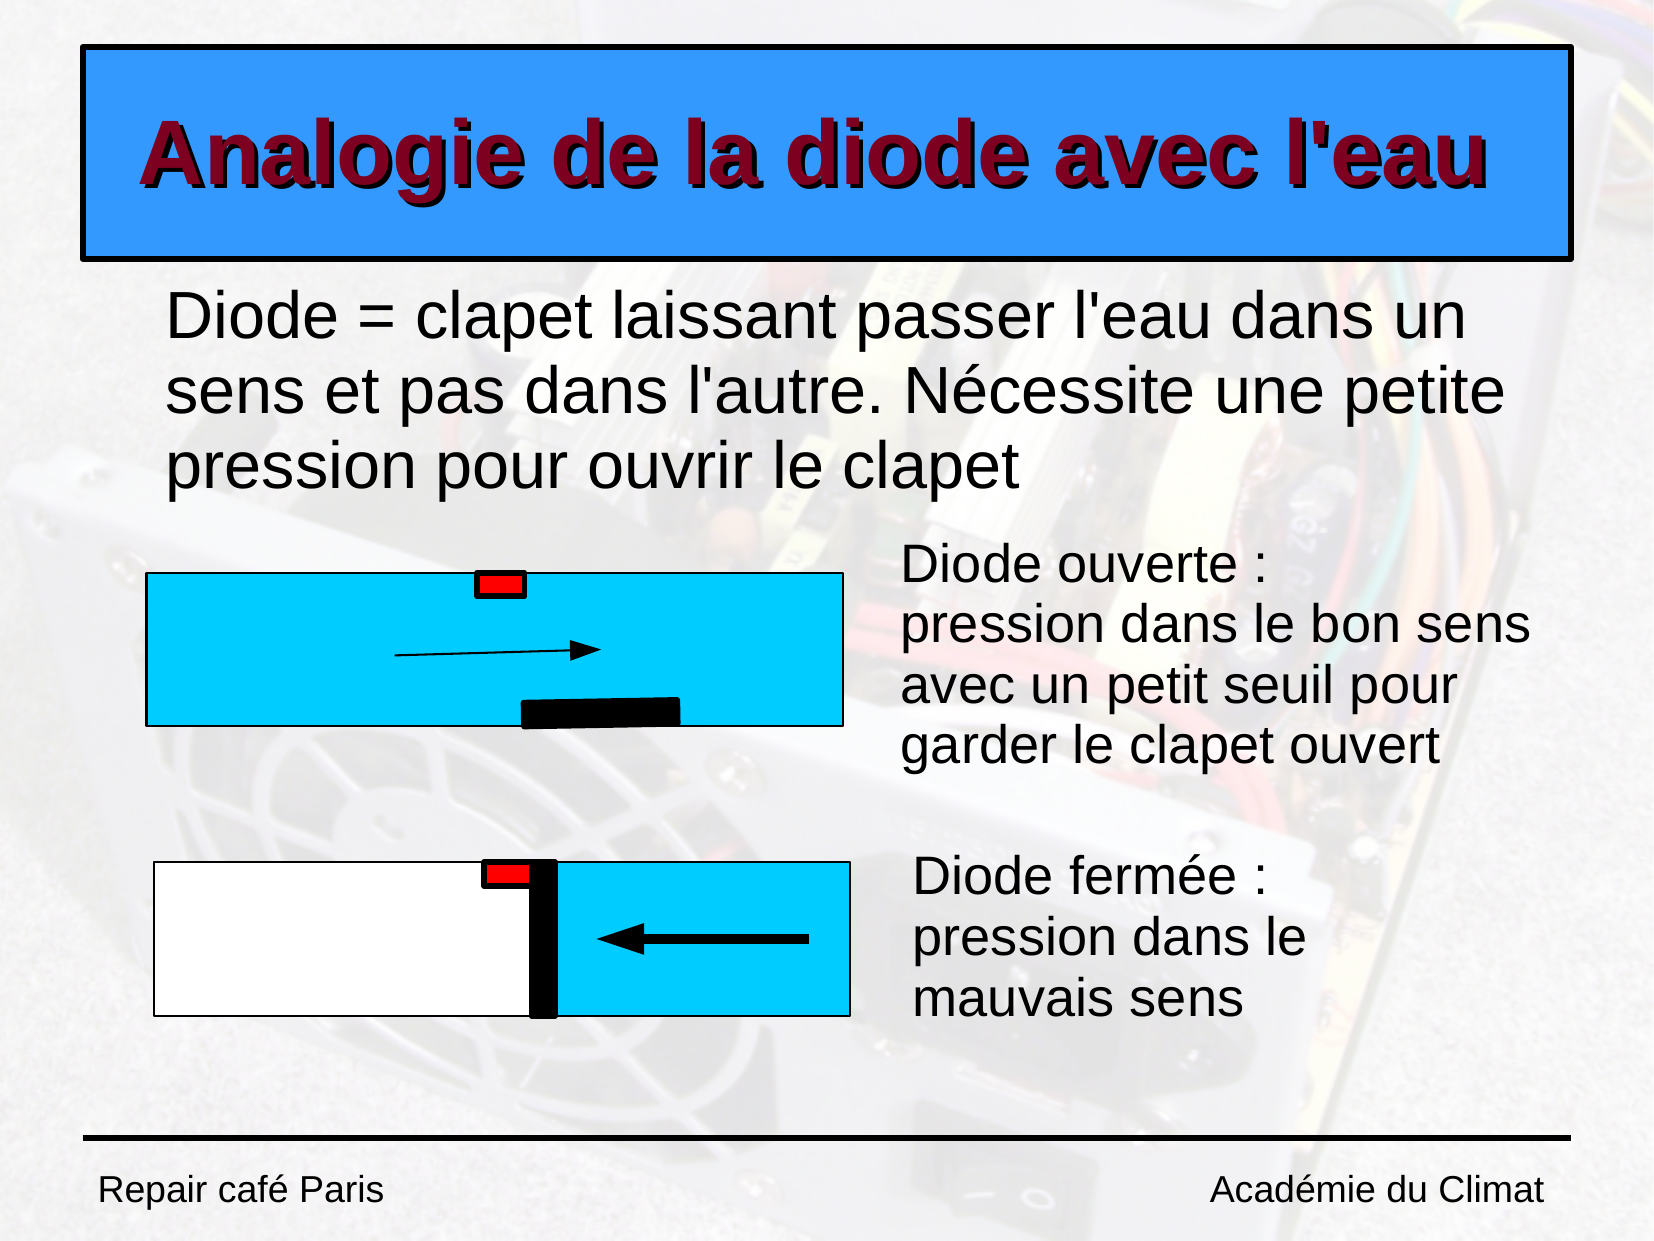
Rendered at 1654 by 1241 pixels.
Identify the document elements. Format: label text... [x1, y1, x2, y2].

text_box [146, 572, 844, 727]
text_box Diode ouverte : pression dans le bon sens avec un petit seuil pour garder le clapet ouvert [886, 525, 1548, 783]
title Analogie de la diode avec l'eau [82, 47, 1571, 259]
picture [0, 0, 1654, 1241]
text_box Repair café Paris Académie du Climat [82, 1161, 1571, 1219]
text_box [153, 862, 851, 1016]
text_box Diode fermée : pression dans le mauvais sens [897, 838, 1339, 1036]
list Diode = clapet laissant passer l'eau dans un sens et pas dans l'autre. Nécessite une petite pression pour ouvrir le clapet [165, 278, 1583, 520]
